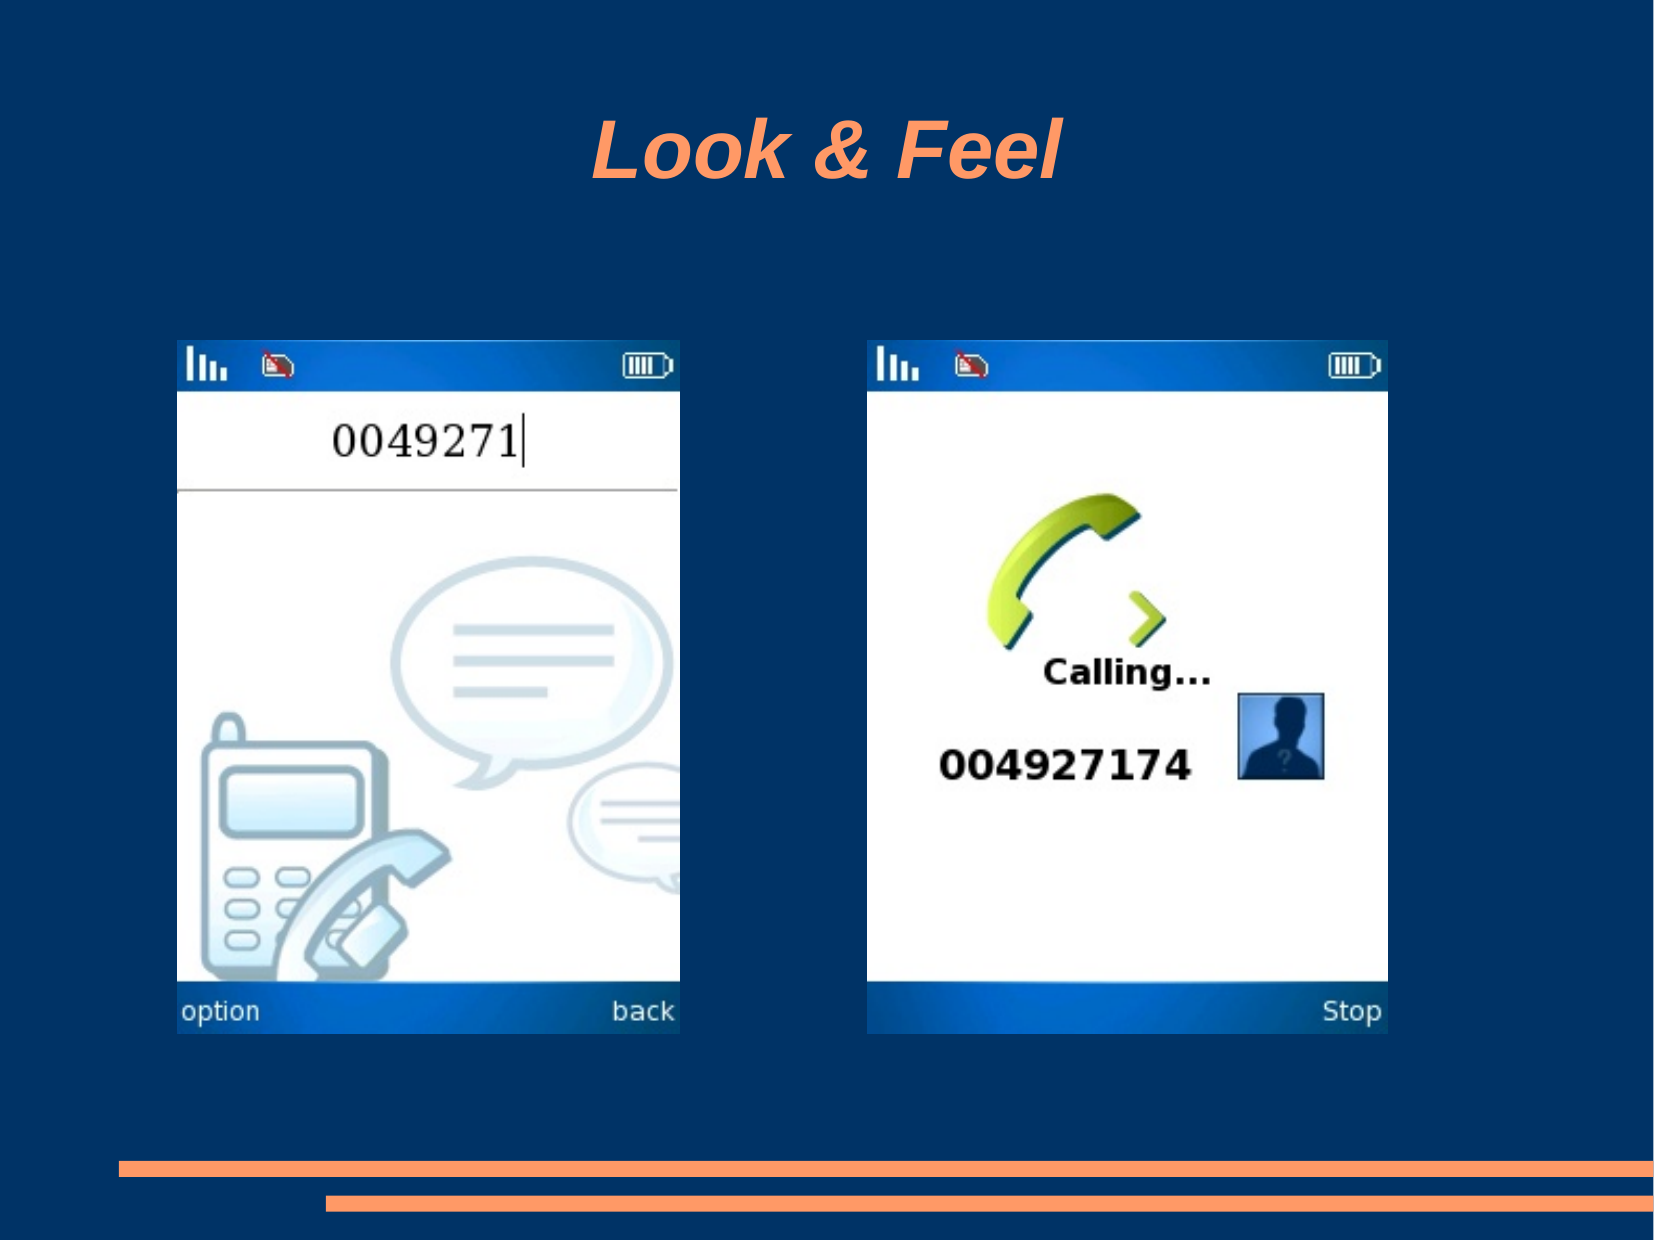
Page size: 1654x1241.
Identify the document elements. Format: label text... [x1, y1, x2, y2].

picture [867, 340, 1388, 1034]
title Look & Feel [121, 53, 1534, 247]
picture [177, 340, 680, 1034]
